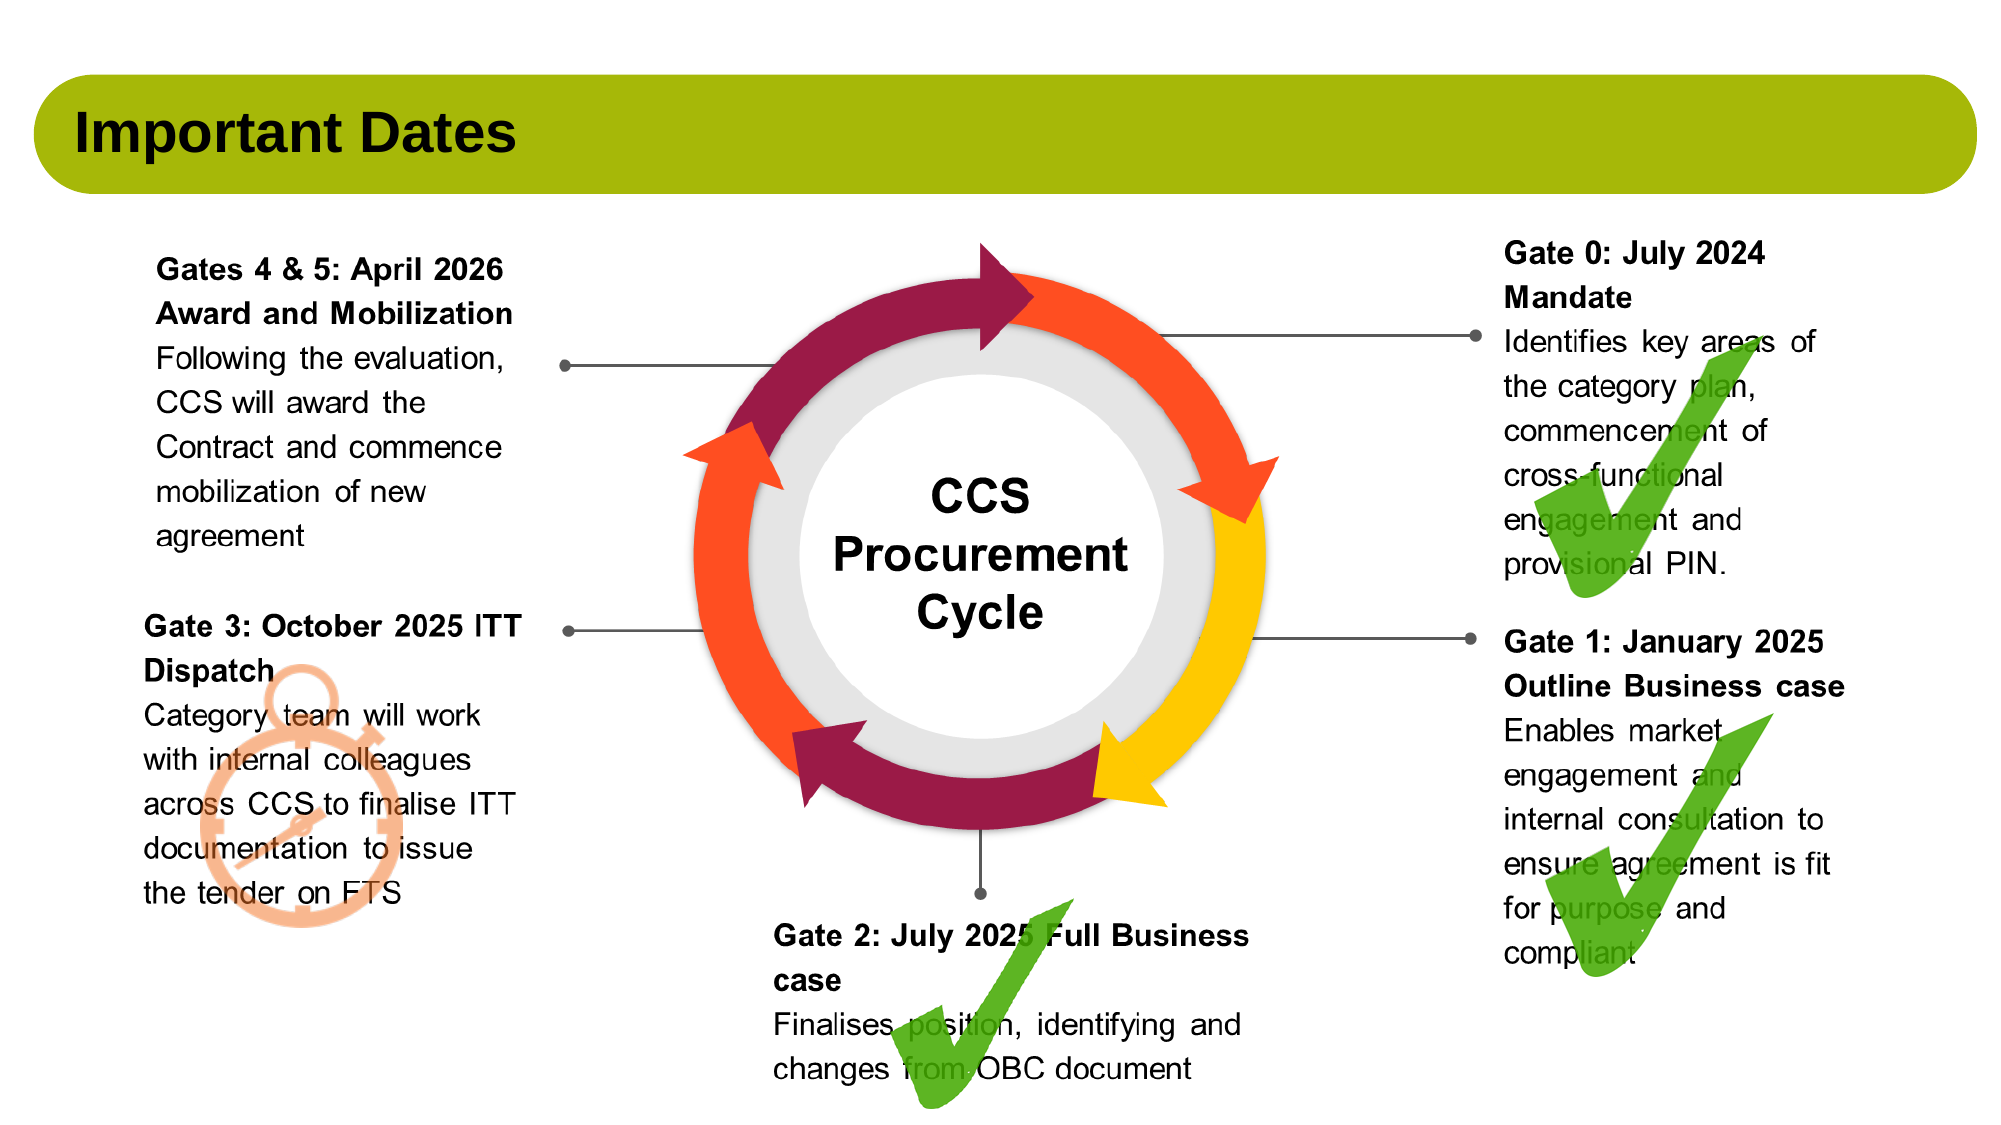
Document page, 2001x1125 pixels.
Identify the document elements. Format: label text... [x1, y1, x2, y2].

title Important Dates [74, 94, 1647, 182]
picture [123, 210, 1877, 1109]
